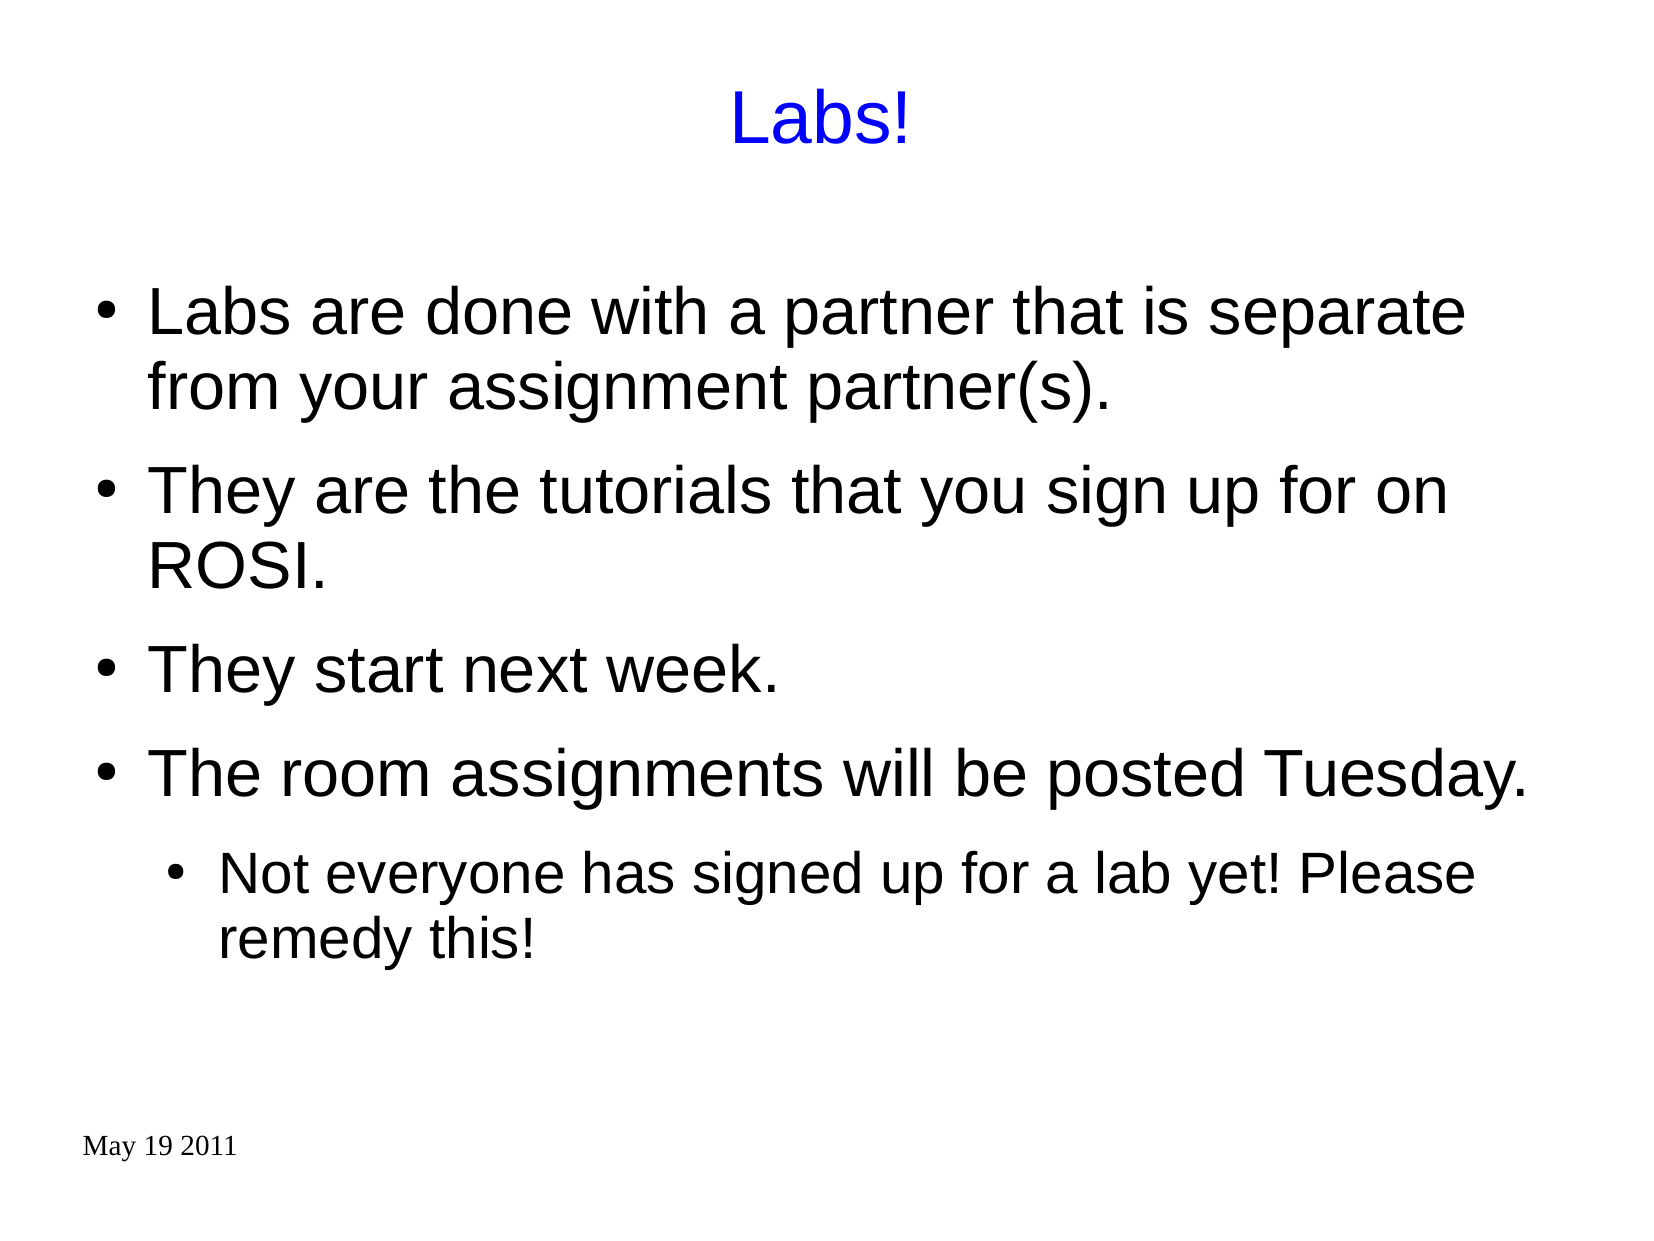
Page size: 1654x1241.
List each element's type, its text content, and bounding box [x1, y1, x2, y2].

title Labs! [76, 58, 1565, 178]
list Labs are done with a partner that is separate from your assignment partner(s). They are the tutorials that you sign up for on ROSI. They start next week. The room assignments will be posted Tuesday. Not everyone has signed up for a lab yet! Please remedy this! [76, 274, 1565, 1093]
